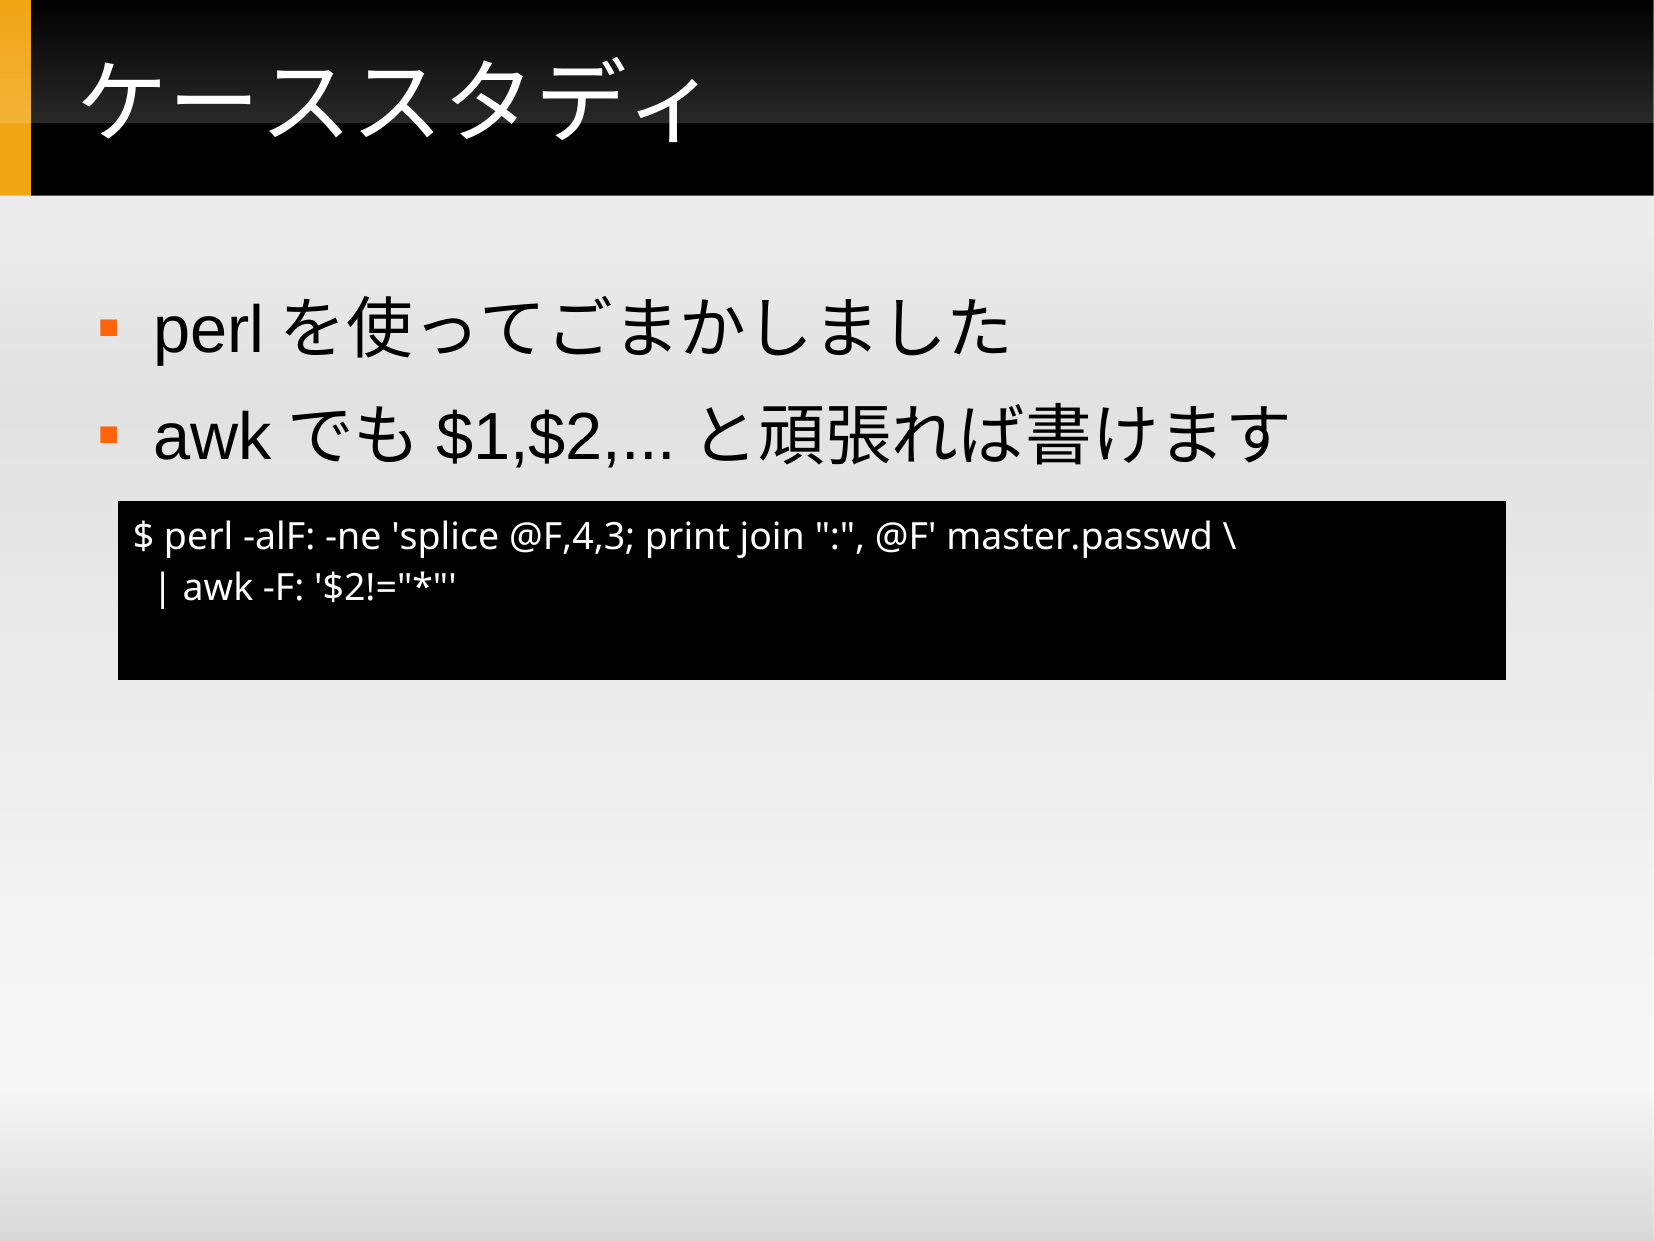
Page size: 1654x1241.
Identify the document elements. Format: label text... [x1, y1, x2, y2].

text_box $ perl -alF: -ne 'splice @F,4,3; print join ":", @F' master.passwd \ | awk -F: '$2!="*"' [118, 501, 1506, 680]
picture [0, 0, 1654, 1241]
title ケーススタディ [76, 7, 1565, 200]
list perlを使ってごまかしました awkでも$1,$2,...と頑張れば書けます [82, 290, 1571, 1094]
